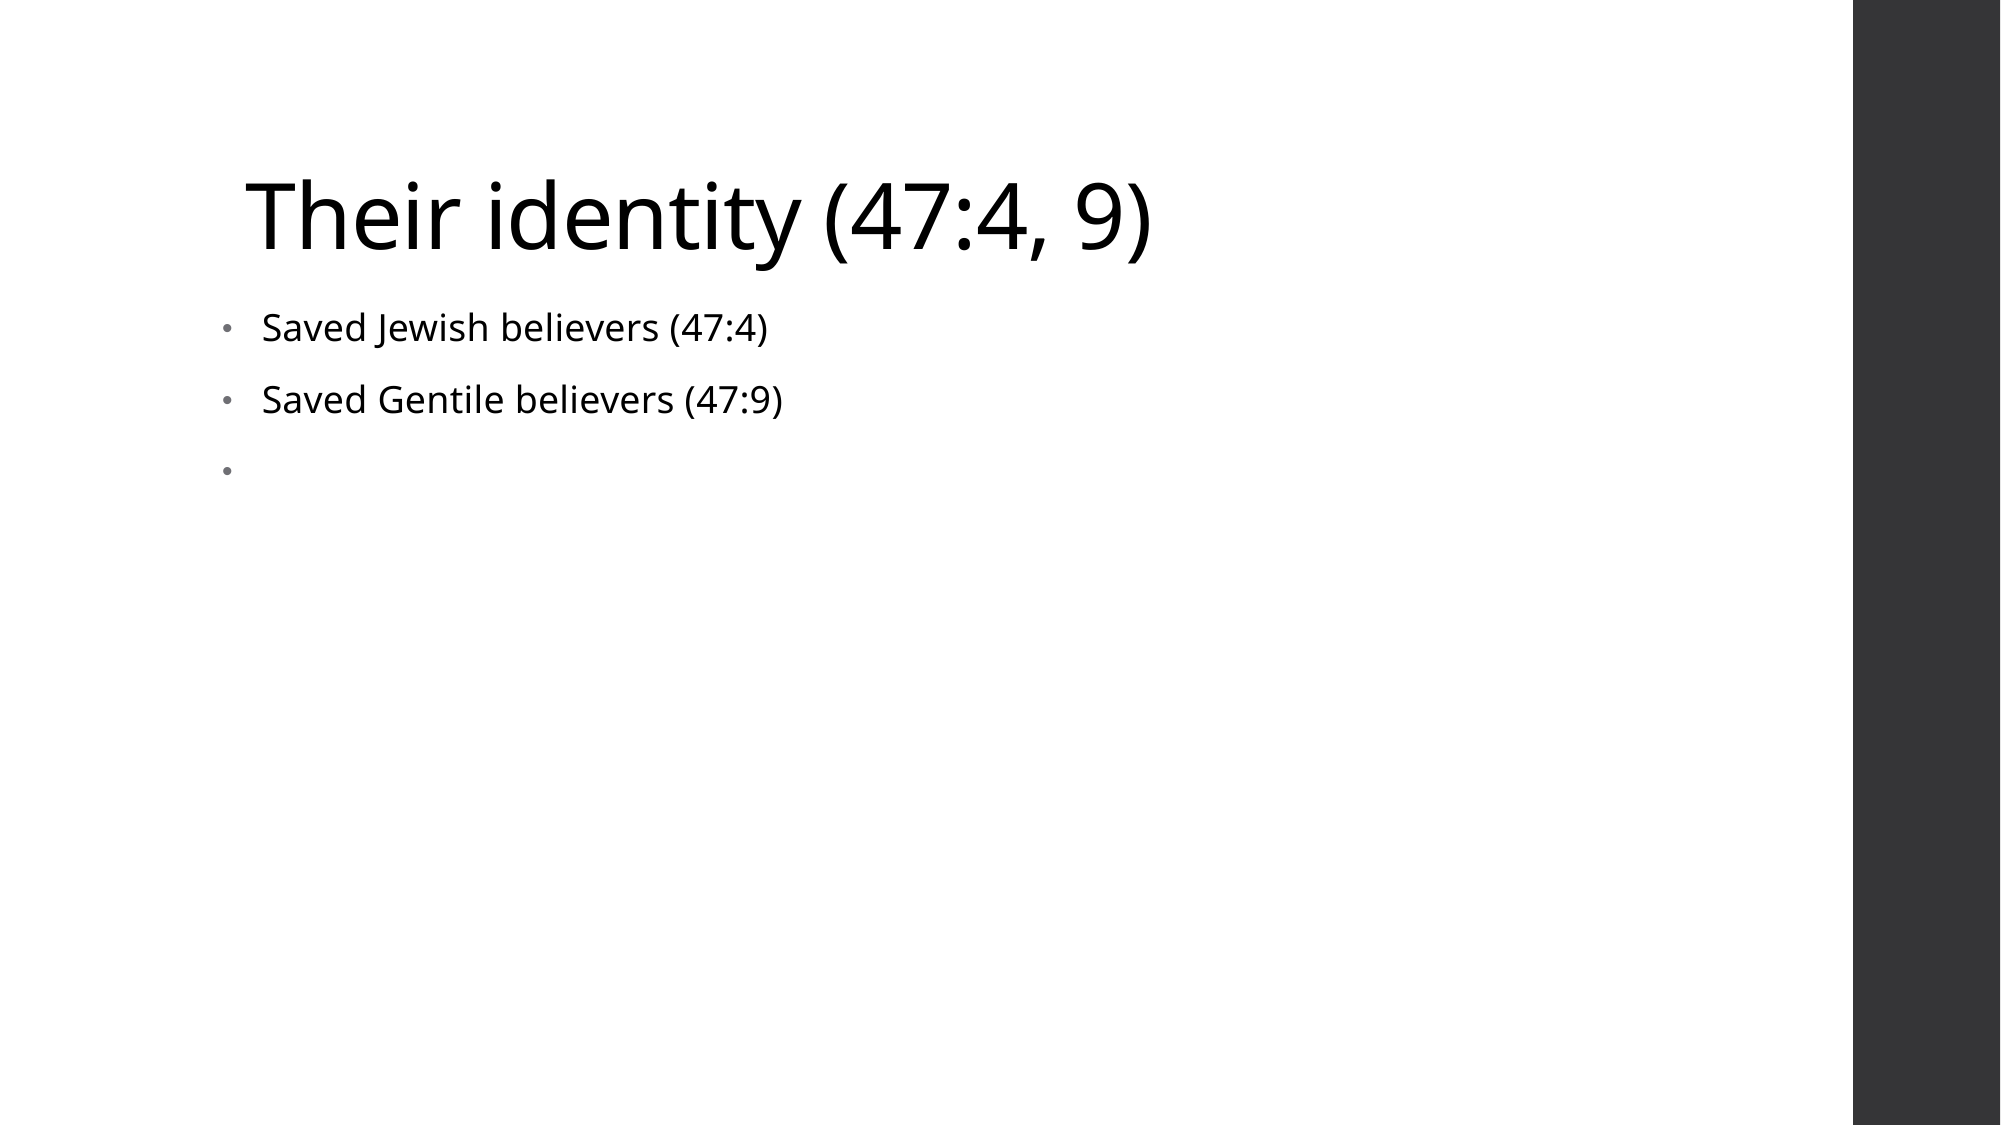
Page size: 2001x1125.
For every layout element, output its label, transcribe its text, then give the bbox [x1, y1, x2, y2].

title Their identity (47:4, 9) [206, 60, 1797, 278]
list Saved Jewish believers (47:4) Saved Gentile believers (47:9) [206, 299, 1617, 1014]
